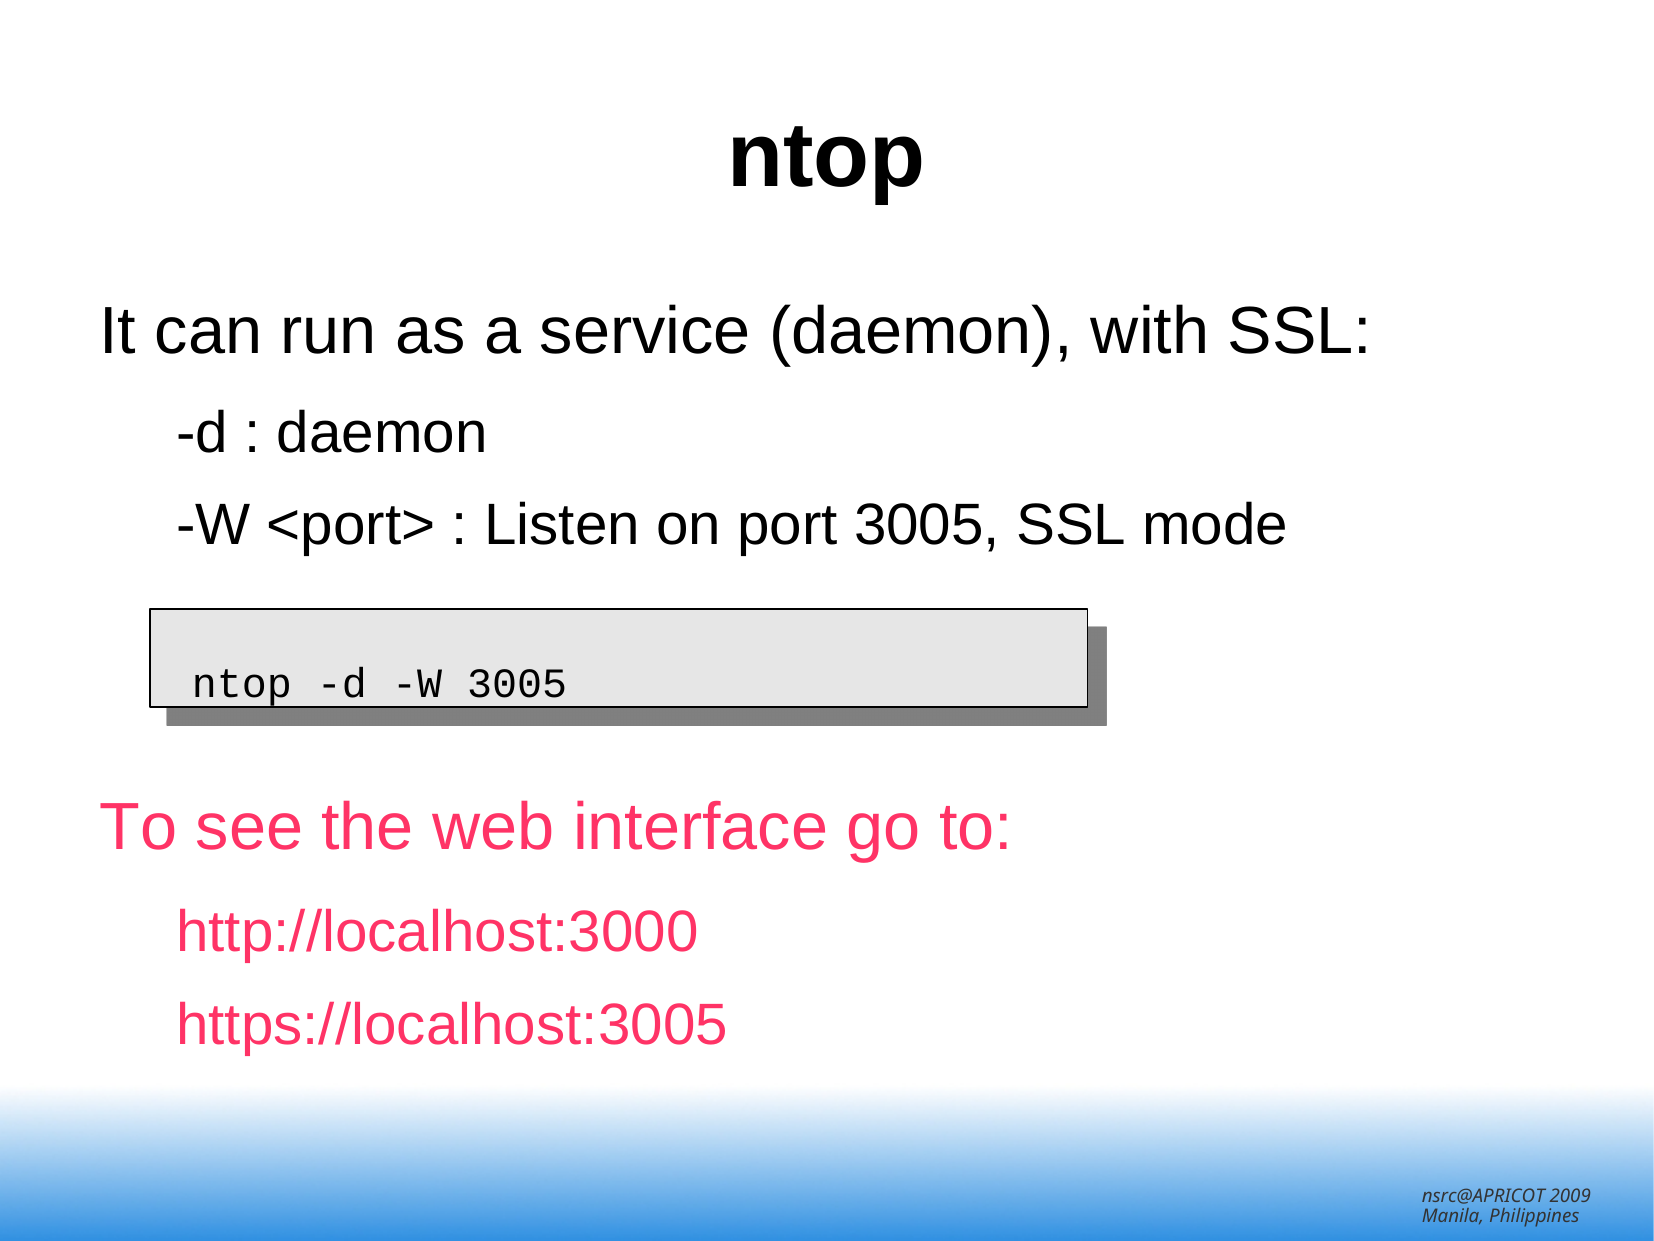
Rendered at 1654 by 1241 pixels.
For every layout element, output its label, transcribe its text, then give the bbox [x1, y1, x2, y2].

picture [0, 1083, 1654, 1241]
title ntop [82, 49, 1571, 257]
list It can run as a service (daemon), with SSL: -d : daemon -W <port> : Listen on port 3005, SSL mode To see the web interface go to: http://localhost:3000 https://localhost:3005 [82, 290, 1571, 1093]
text_box ntop -d -W 3005 [149, 609, 1088, 707]
